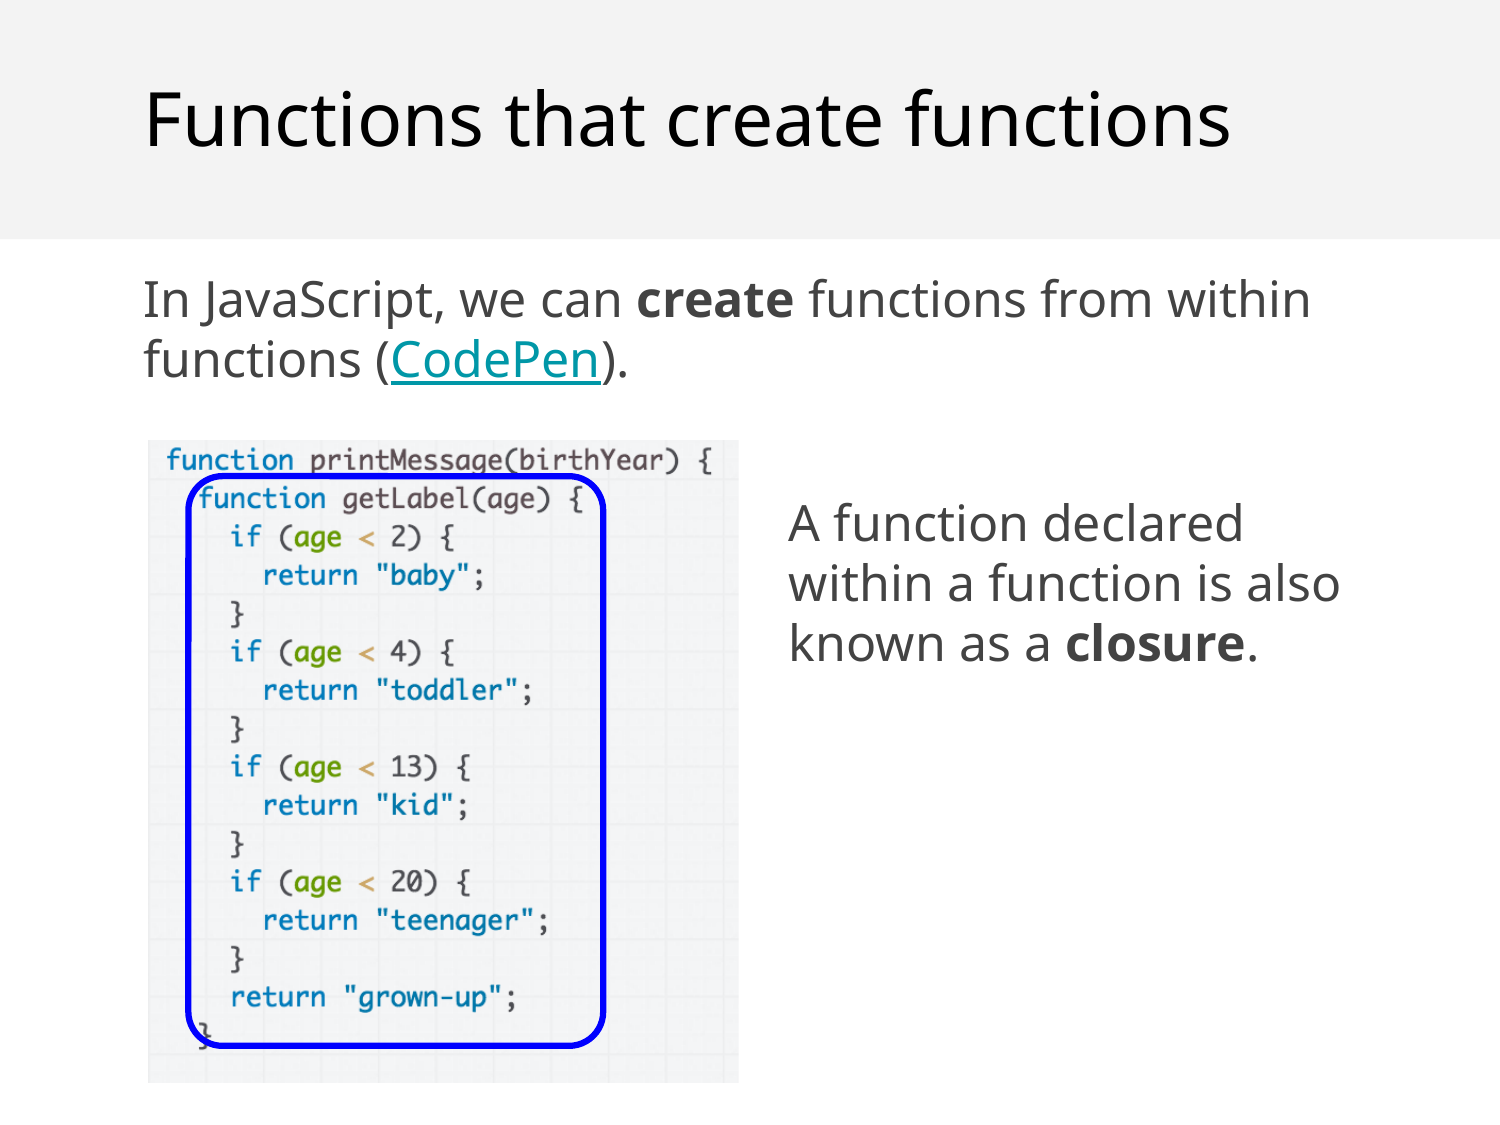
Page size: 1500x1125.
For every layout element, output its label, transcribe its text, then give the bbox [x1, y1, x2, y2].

list A function declared within a function is also known as a closure. [773, 476, 1365, 1031]
title Functions that create functions [128, 56, 1372, 183]
picture [148, 440, 739, 1083]
list In JavaScript, we can create functions from within functions (CodePen). [128, 267, 1372, 441]
